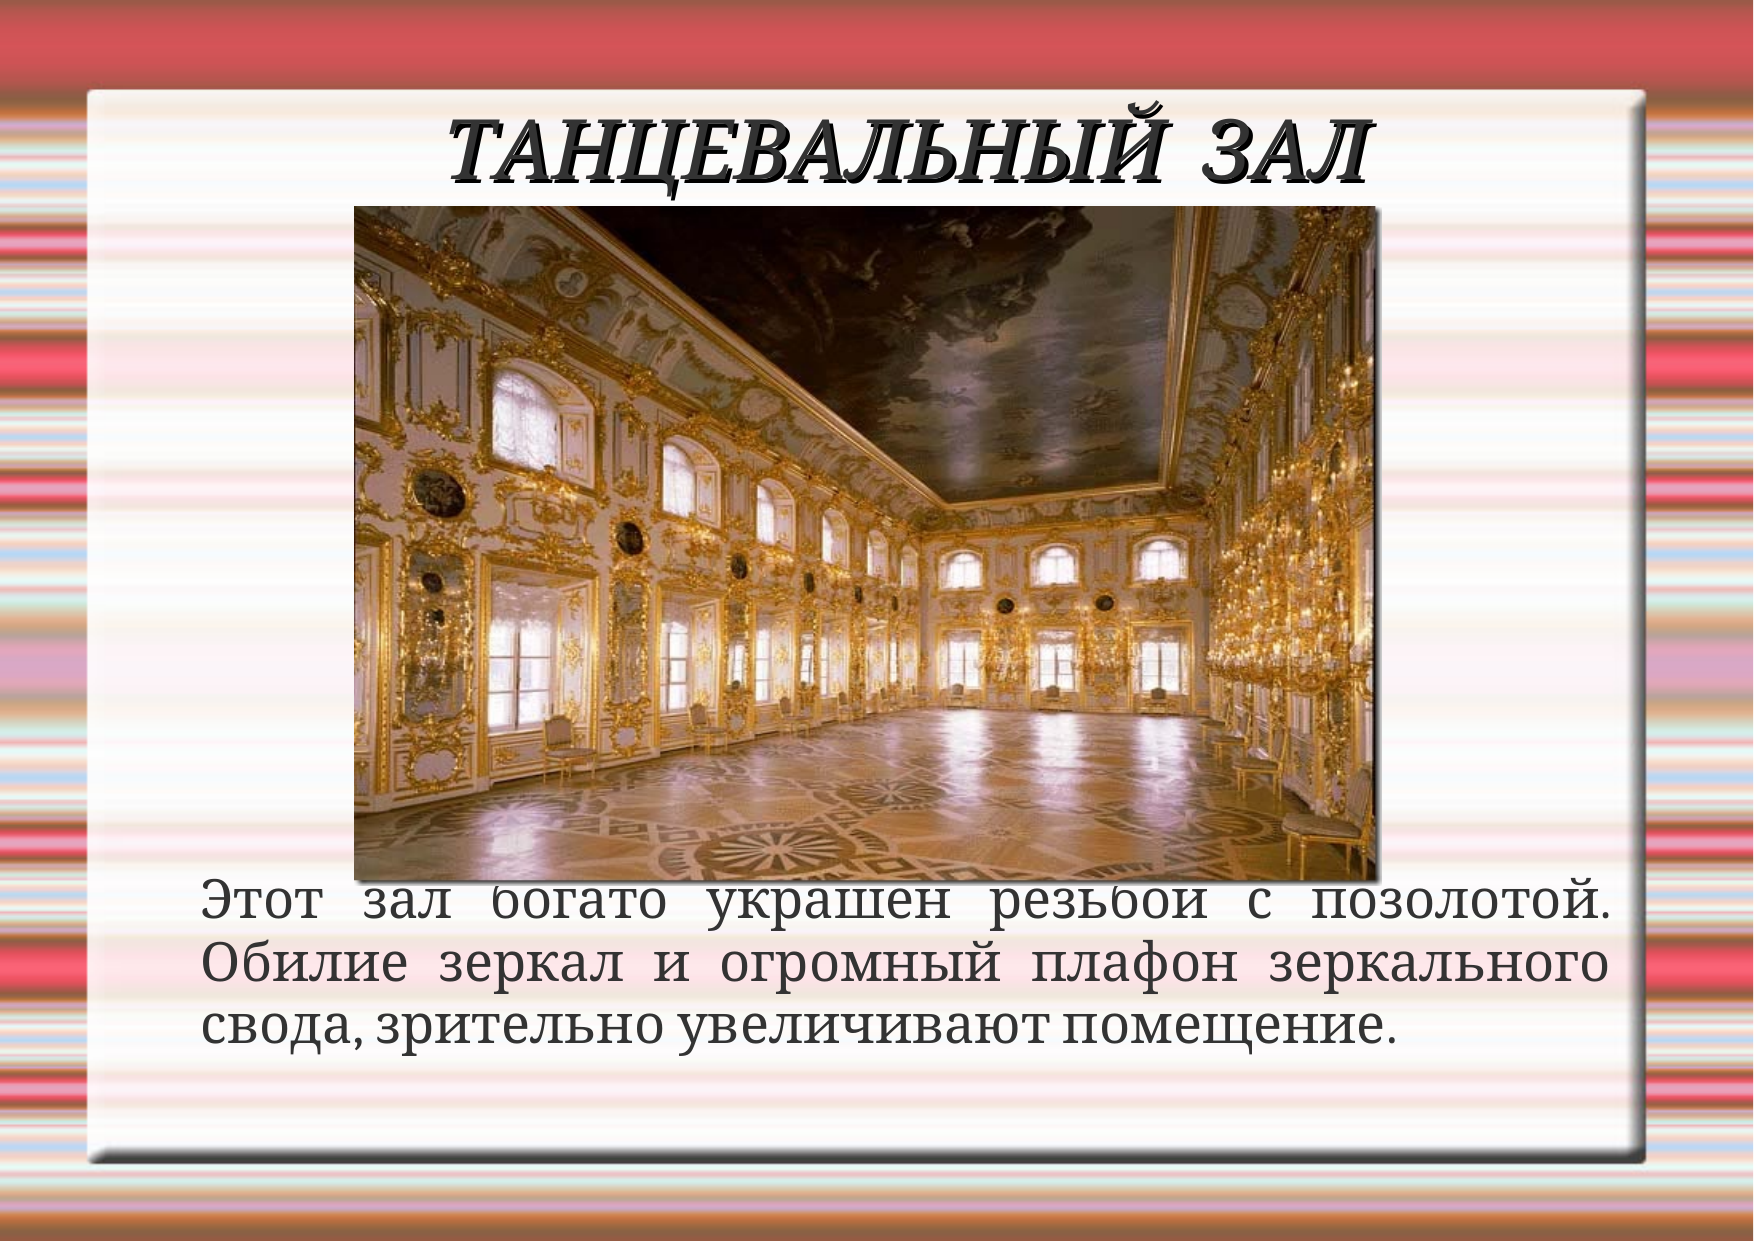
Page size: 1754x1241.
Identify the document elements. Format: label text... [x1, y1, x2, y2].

picture [0, 0, 1754, 1241]
list ТАНЦЕВАЛЬНЫЙ ЗАЛ Этот зал богато украшен резьбой с позолотой. Обилие зеркал и огромный плафон зеркального свода, зрительно увеличивают помещение. [118, 104, 1612, 1152]
